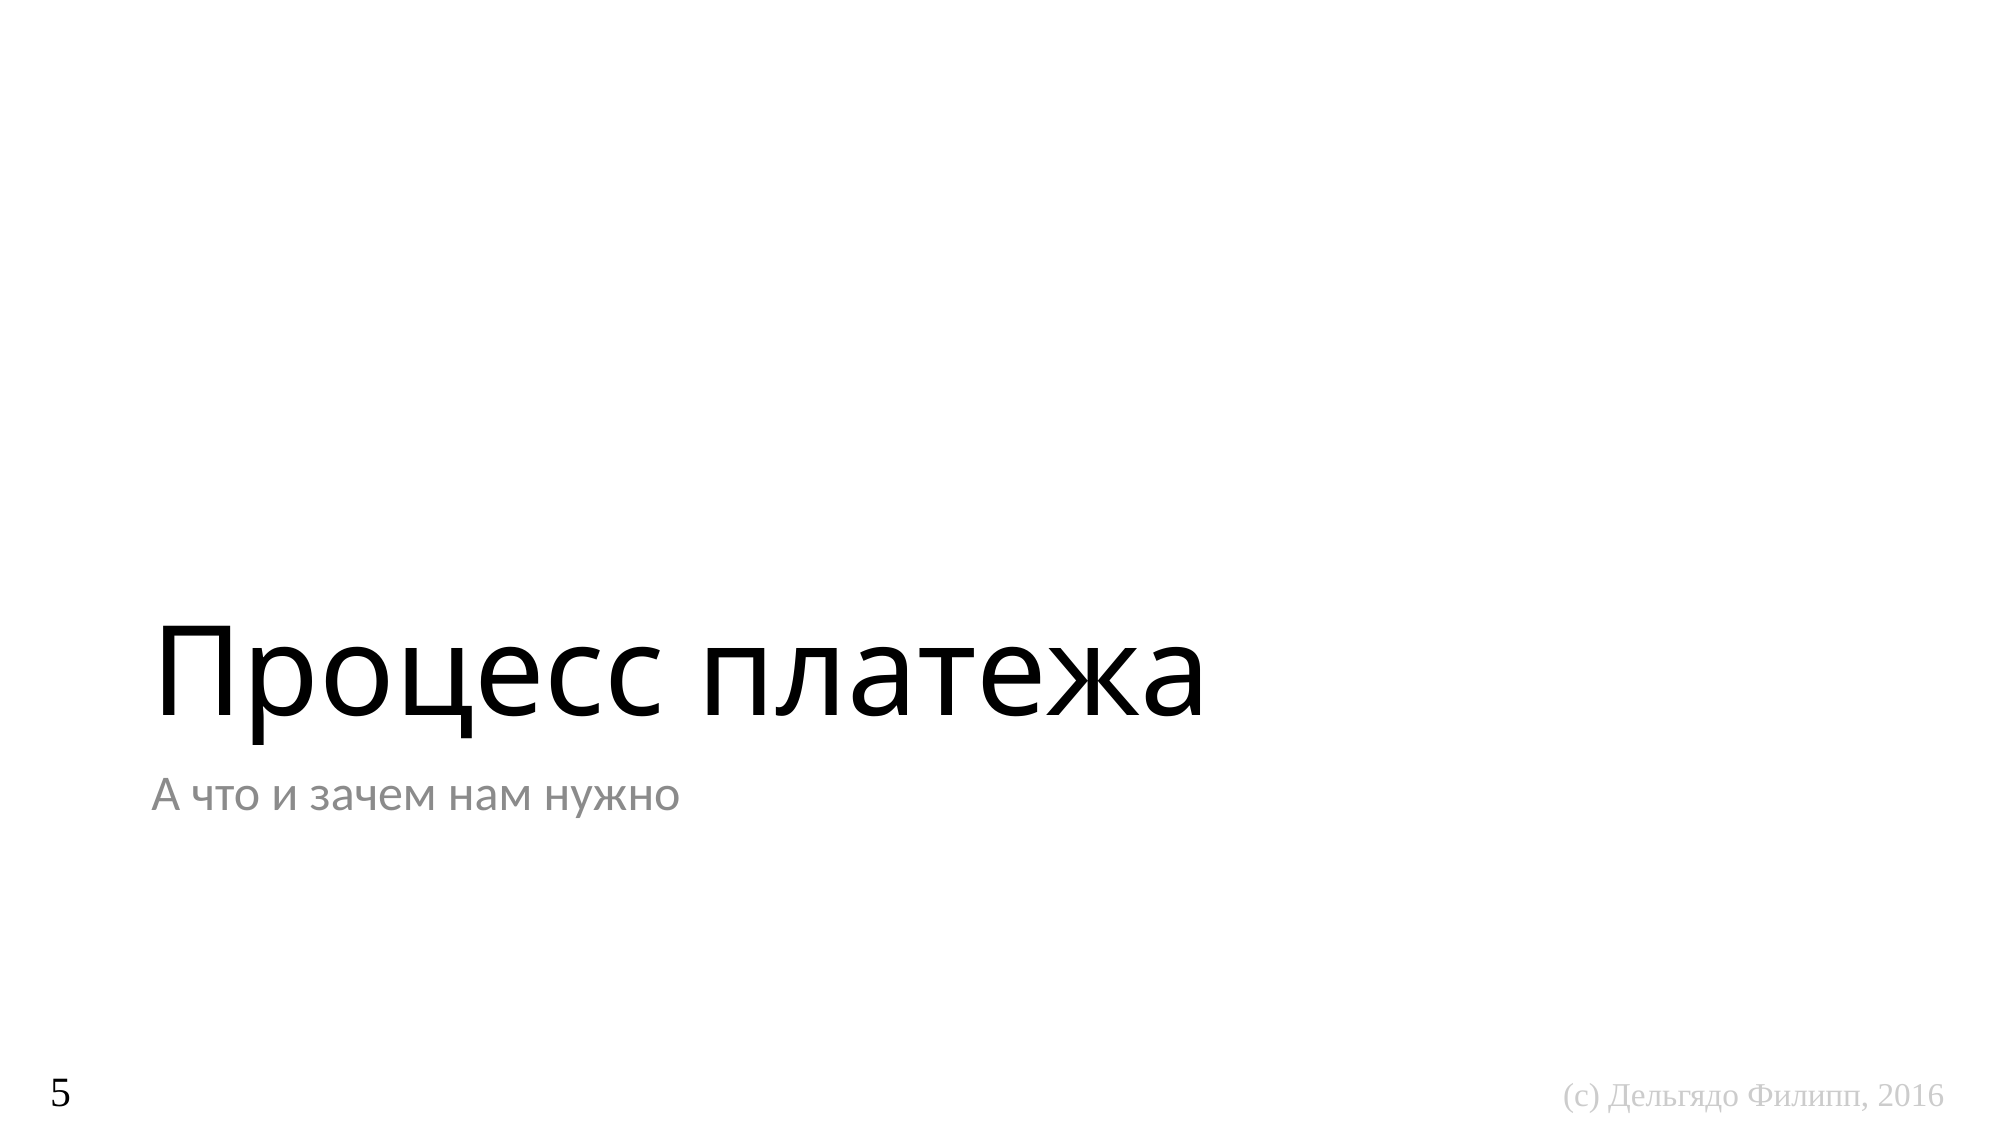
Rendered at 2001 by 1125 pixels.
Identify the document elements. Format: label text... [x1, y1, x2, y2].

title Процесс платежа [136, 280, 1862, 749]
list А что и зачем нам нужно [136, 752, 1862, 999]
